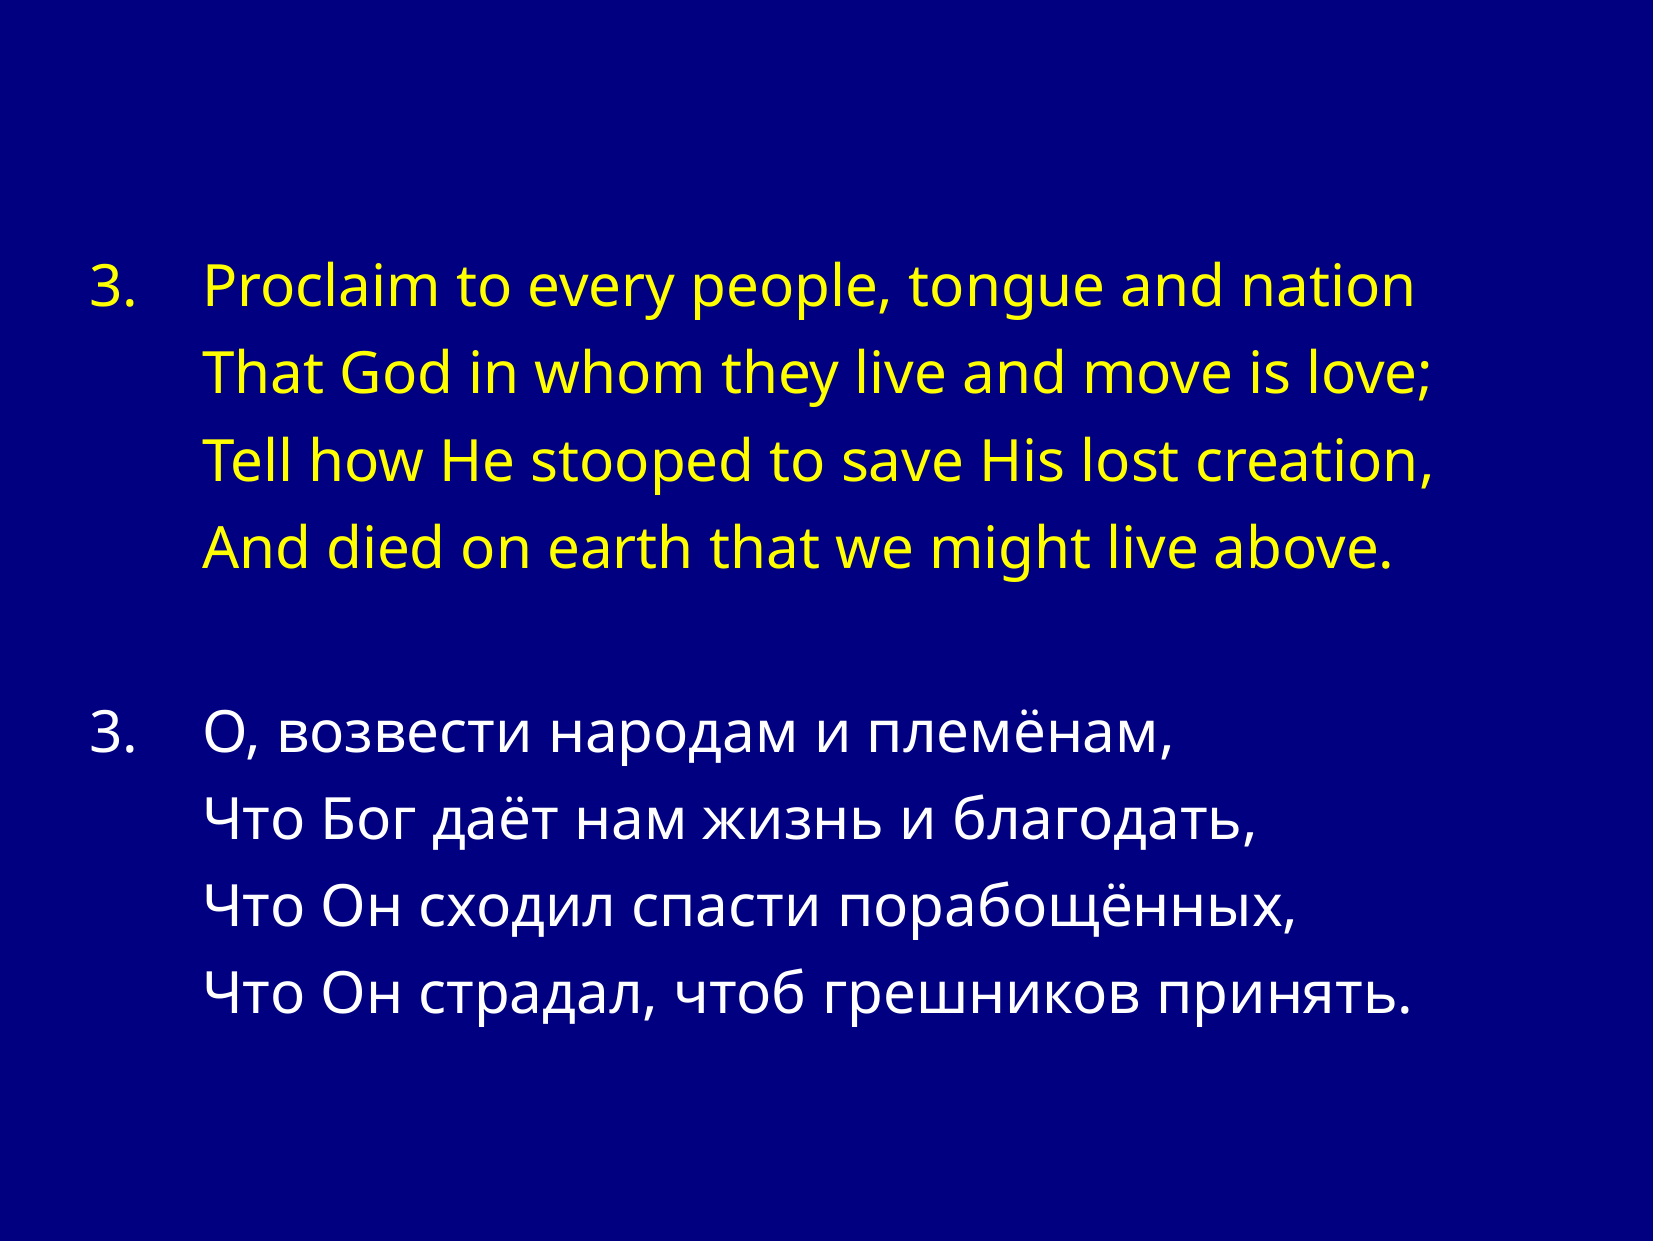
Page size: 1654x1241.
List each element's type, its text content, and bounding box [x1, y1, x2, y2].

text_box 3. Proclaim to every people, tongue and nation That God in whom they live and move is love; Tell how He stooped to save His lost creation, And died on earth that we might live above. [75, 150, 1651, 638]
text_box 3. О, возвести народам и племёнам, Что Бог даёт нам жизнь и благодать, Что Он сходил спасти порабощённых, Что Он страдал, чтоб грешников принять. [75, 675, 1576, 1163]
